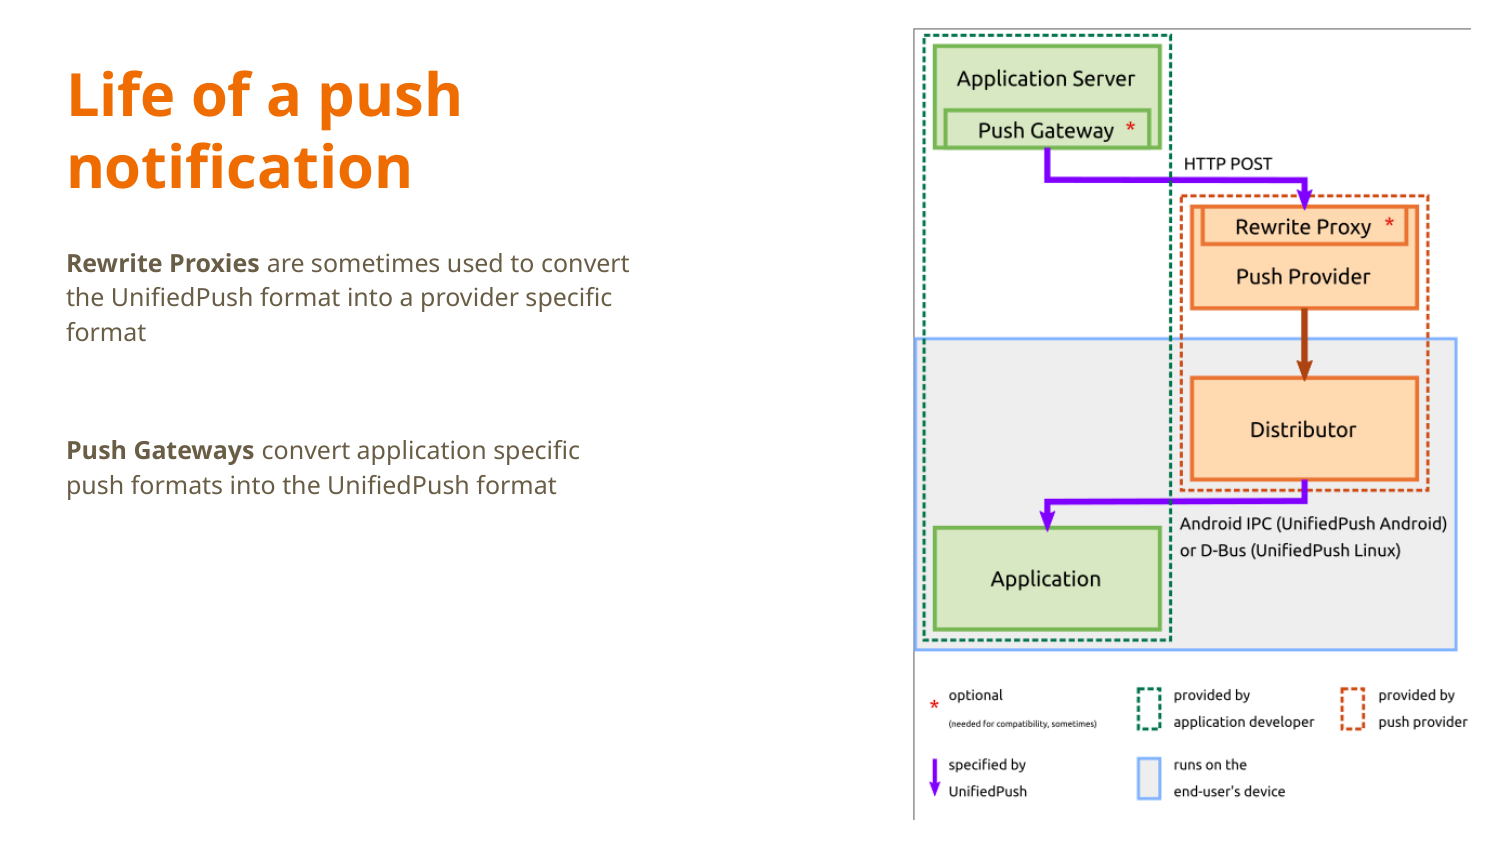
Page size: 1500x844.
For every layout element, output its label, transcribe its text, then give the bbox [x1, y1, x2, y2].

list Rewrite Proxies are sometimes used to convert the UnifiedPush format into a provider specific format Push Gateways convert application specific push formats into the UnifiedPush format [51, 227, 658, 750]
title Life of a push notification [51, 91, 738, 216]
picture [908, 23, 1471, 820]
